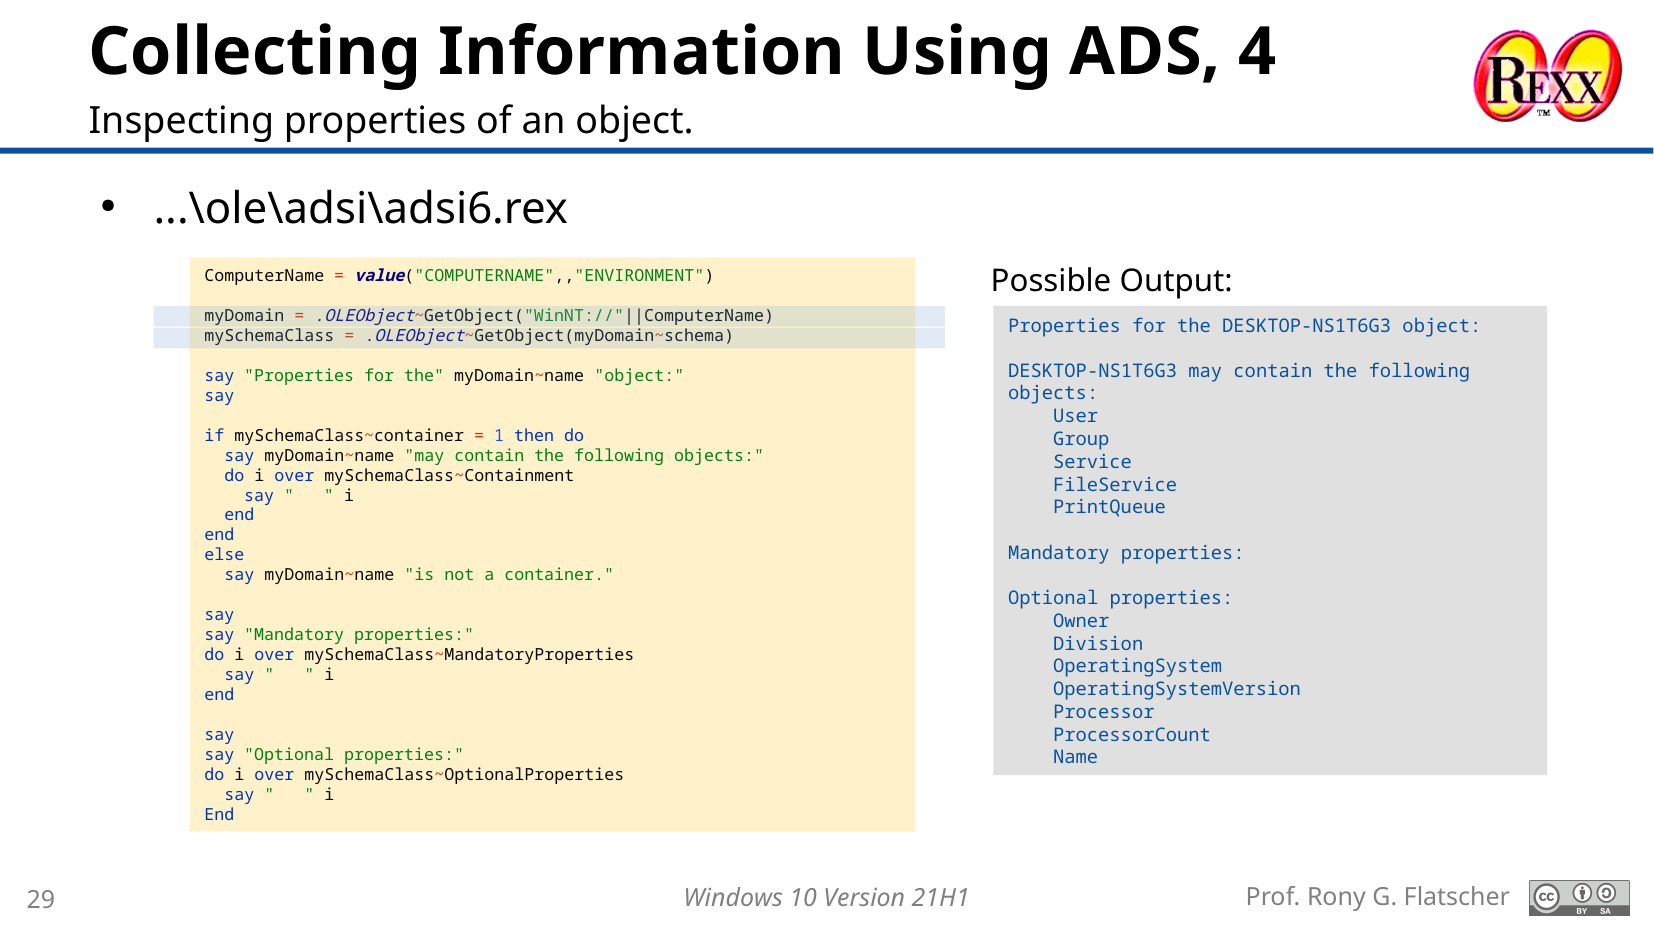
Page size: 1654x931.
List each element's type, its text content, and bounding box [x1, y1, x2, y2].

text_box ComputerName = value("COMPUTERNAME",,"ENVIRONMENT") myDomain = .OLEObject~GetObject("WinNT://"||ComputerName) mySchemaClass = .OLEObject~GetObject(myDomain~schema) say "Properties for the" myDomain~name "object:" say if mySchemaClass~container = 1 then do say myDomain~name "may contain the following objects:" do i over mySchemaClass~Containment say " " i end end else say myDomain~name "is not a container." say say "Mandatory properties:" do i over mySchemaClass~MandatoryProperties say " " i end say say "Optional properties:" do i over mySchemaClass~OptionalProperties say " " i End [189, 349, 916, 832]
title Collecting Information Using ADS, 4 Inspecting properties of an object. [29, 0, 1654, 148]
list ...\ole\adsi\adsi6.rex [82, 177, 1571, 857]
text_box Windows 10 Version 21H1 [0, 874, 1654, 922]
text_box Properties for the DESKTOP-NS1T6G3 object: DESKTOP-NS1T6G3 may contain the following objects: User Group Service FileService PrintQueue Mandatory properties: Optional properties: Owner Division OperatingSystem OperatingSystemVersion Processor ProcessorCount Name [993, 305, 1548, 776]
text_box [153, 305, 945, 349]
text_box ComputerName = value("COMPUTERNAME",,"ENVIRONMENT") myDomain = .OLEObject~GetObject("WinNT://"||ComputerName) mySchemaClass = .OLEObject~GetObject(myDomain~schema) say "Properties for the" myDomain~name "object:" say if mySchemaClass~container = 1 then do say myDomain~name "may contain the following objects:" do i over mySchemaClass~Containment say " " i end end else say myDomain~name "is not a container." say say "Mandatory properties:" do i over mySchemaClass~MandatoryProperties say " " i end say say "Optional properties:" do i over mySchemaClass~OptionalProperties say " " i End [189, 257, 916, 305]
text_box Possible Output: [975, 250, 1536, 306]
